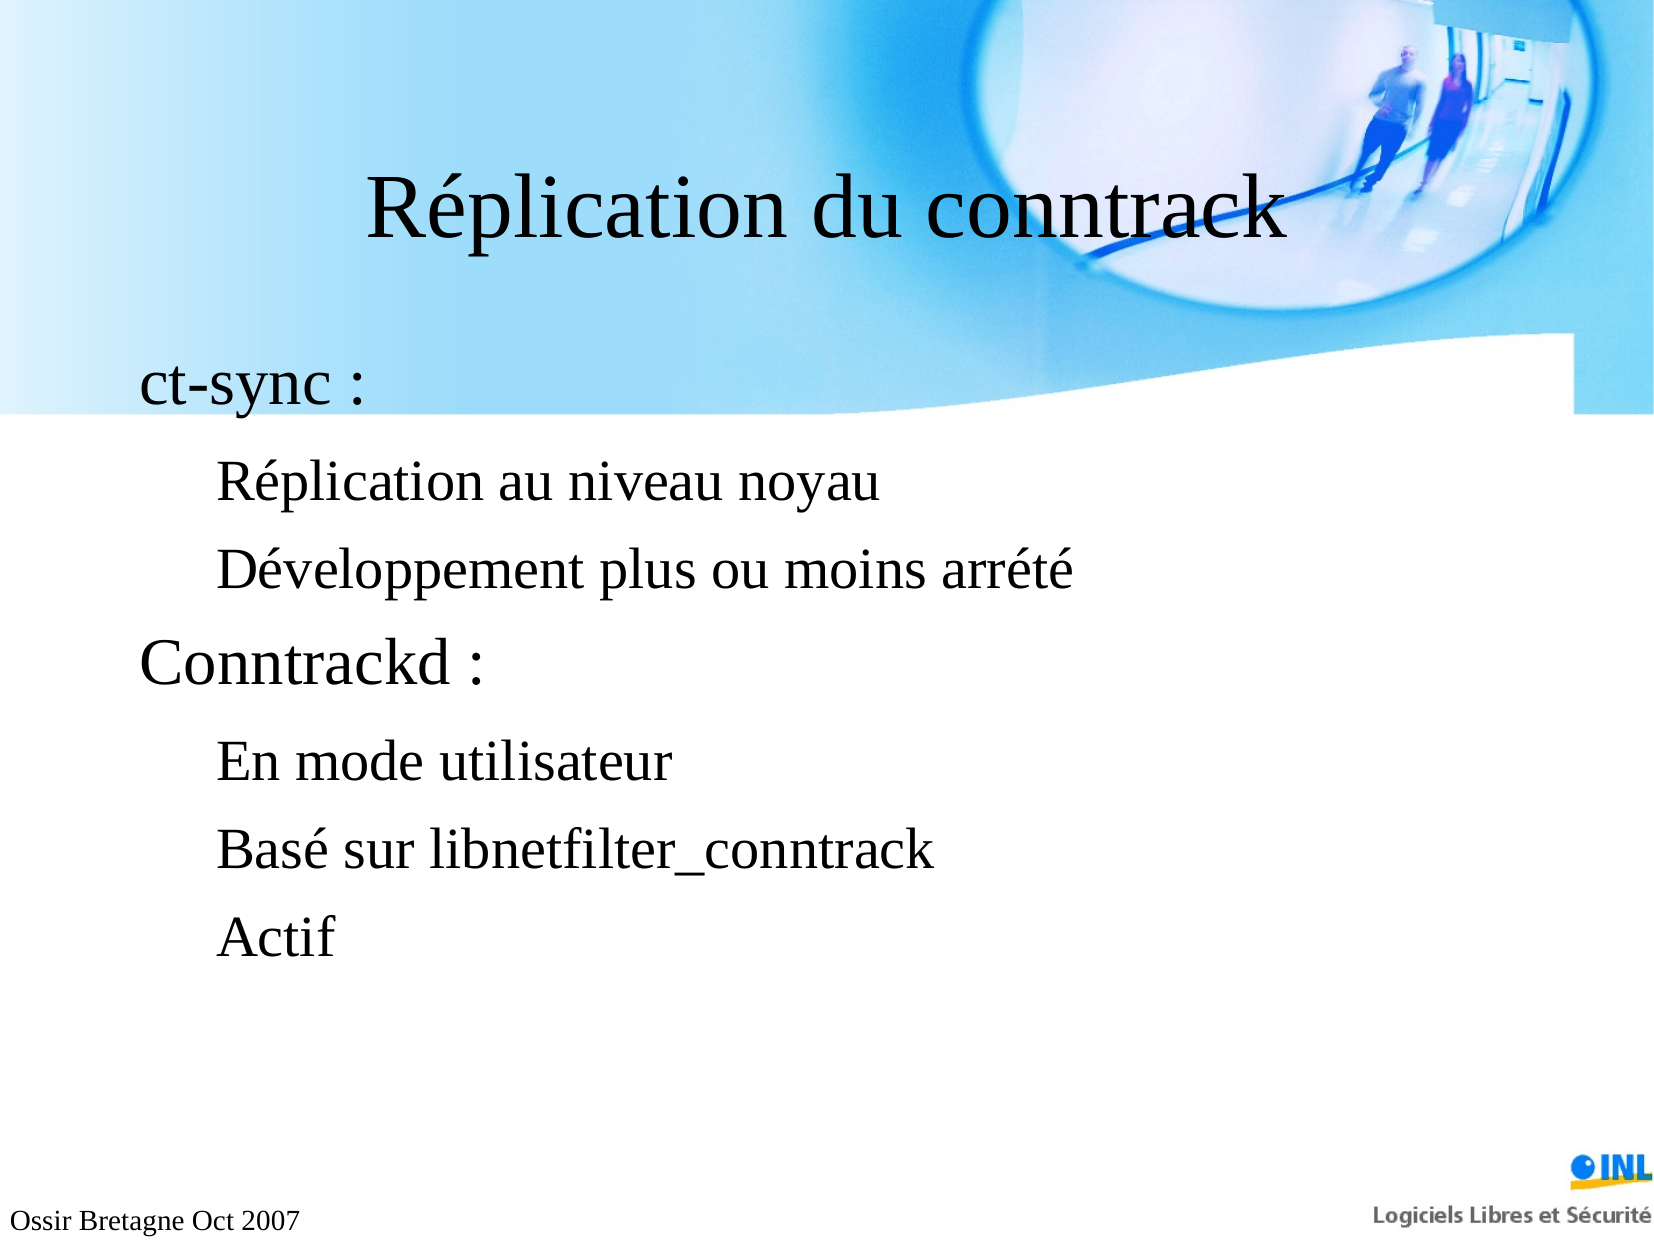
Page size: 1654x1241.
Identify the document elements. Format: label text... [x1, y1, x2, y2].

title Réplication du conntrack [121, 102, 1534, 311]
list ct-sync : Réplication au niveau noyau Développement plus ou moins arrété Conntrackd : En mode utilisateur Basé sur libnetfilter_conntrack Actif [121, 344, 1534, 1127]
picture [0, 0, 1654, 1241]
